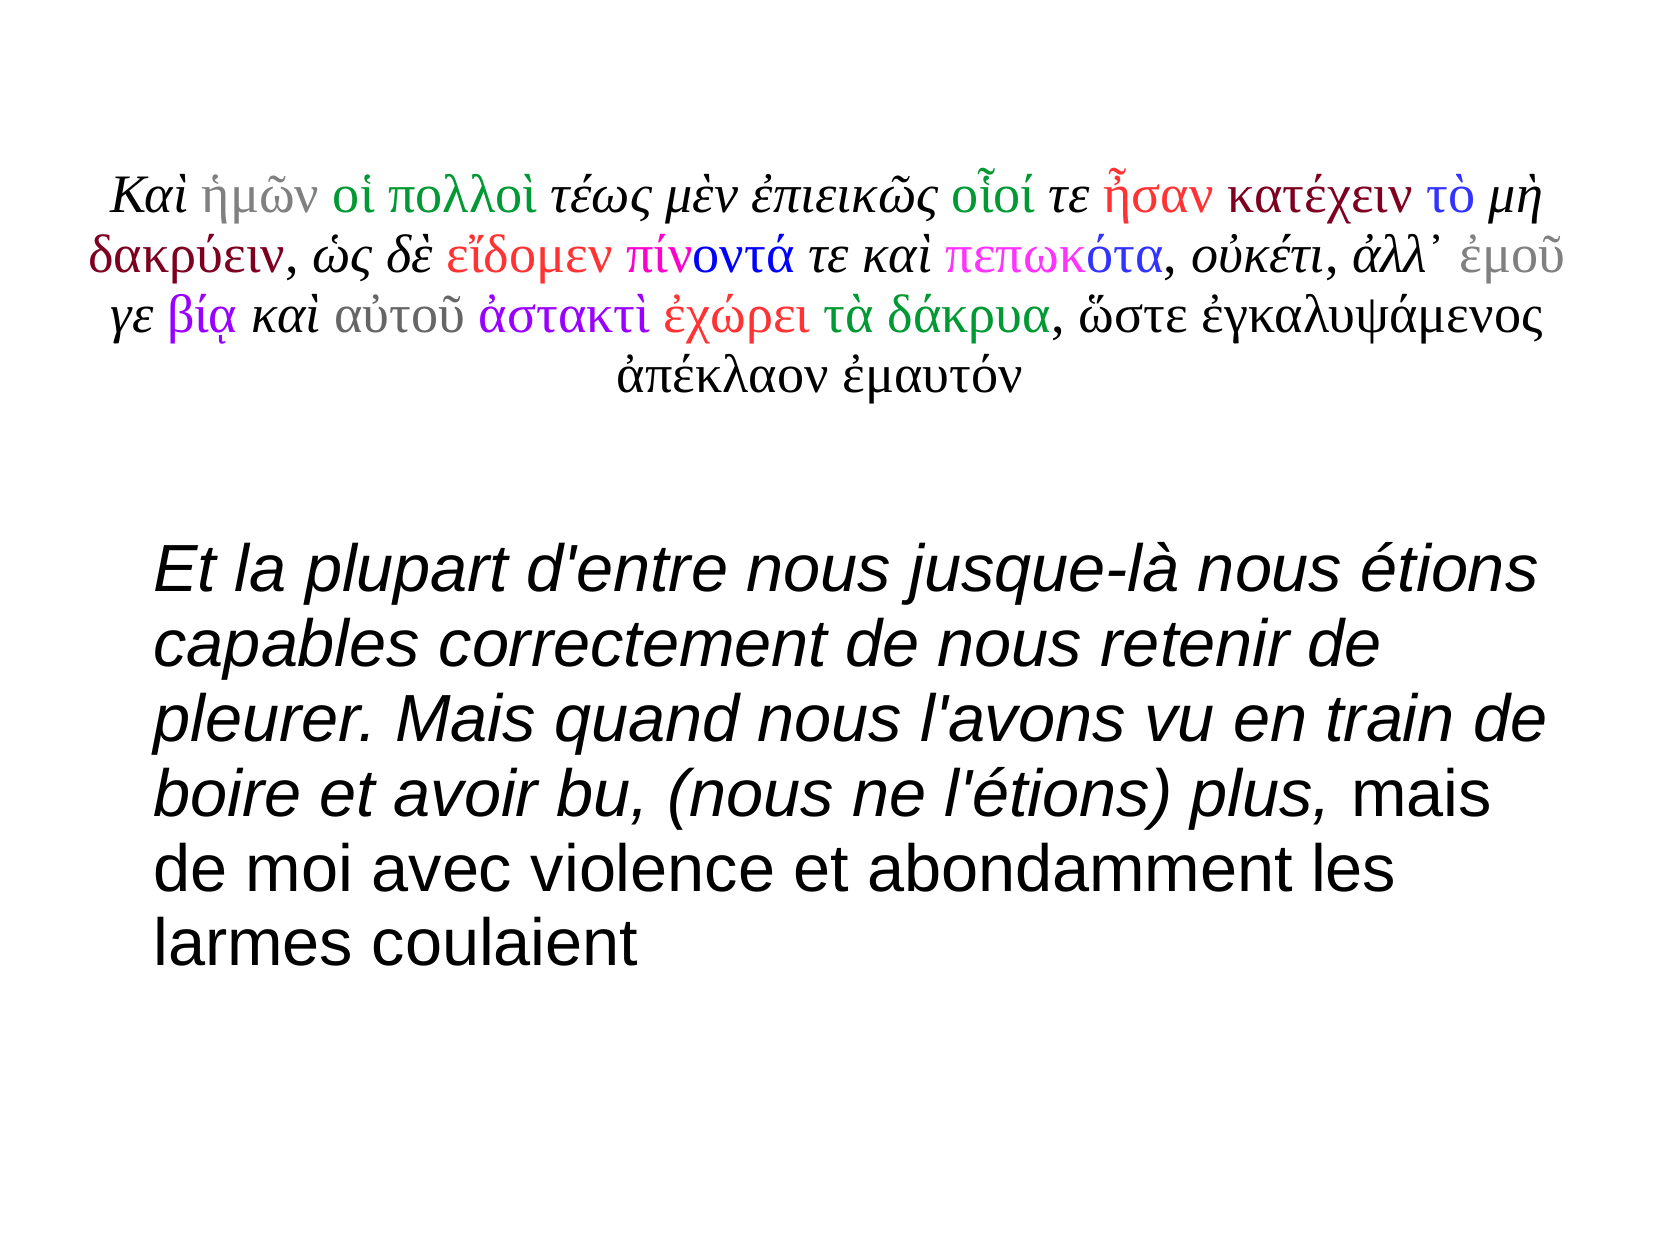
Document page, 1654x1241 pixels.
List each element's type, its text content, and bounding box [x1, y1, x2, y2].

title Καὶ ἡμῶν οἱ πολλοὶ τέως μὲν ἐπιεικῶς οἷοί τε ἦσαν κατέχειν τὸ μὴ δακρύειν, ὡς δὲ εἴδομεν πίνοντά τε καὶ πεπωκότα, οὐκέτι, ἀλλ᾽ ἐμοῦ γε βίᾳ καὶ αὐτοῦ ἀστακτὶ ἐχώρει τὰ δάκρυα, ὥστε ἐγκαλυψάμενος ἀπέκλαον ἐμαυτόν [82, 49, 1571, 520]
list Et la plupart d'entre nous jusque-là nous étions capables correctement de nous retenir de pleurer. Mais quand nous l'avons vu en train de boire et avoir bu, (nous ne l'étions) plus, mais de moi avec violence et abondamment les larmes coulaient [82, 531, 1571, 1109]
